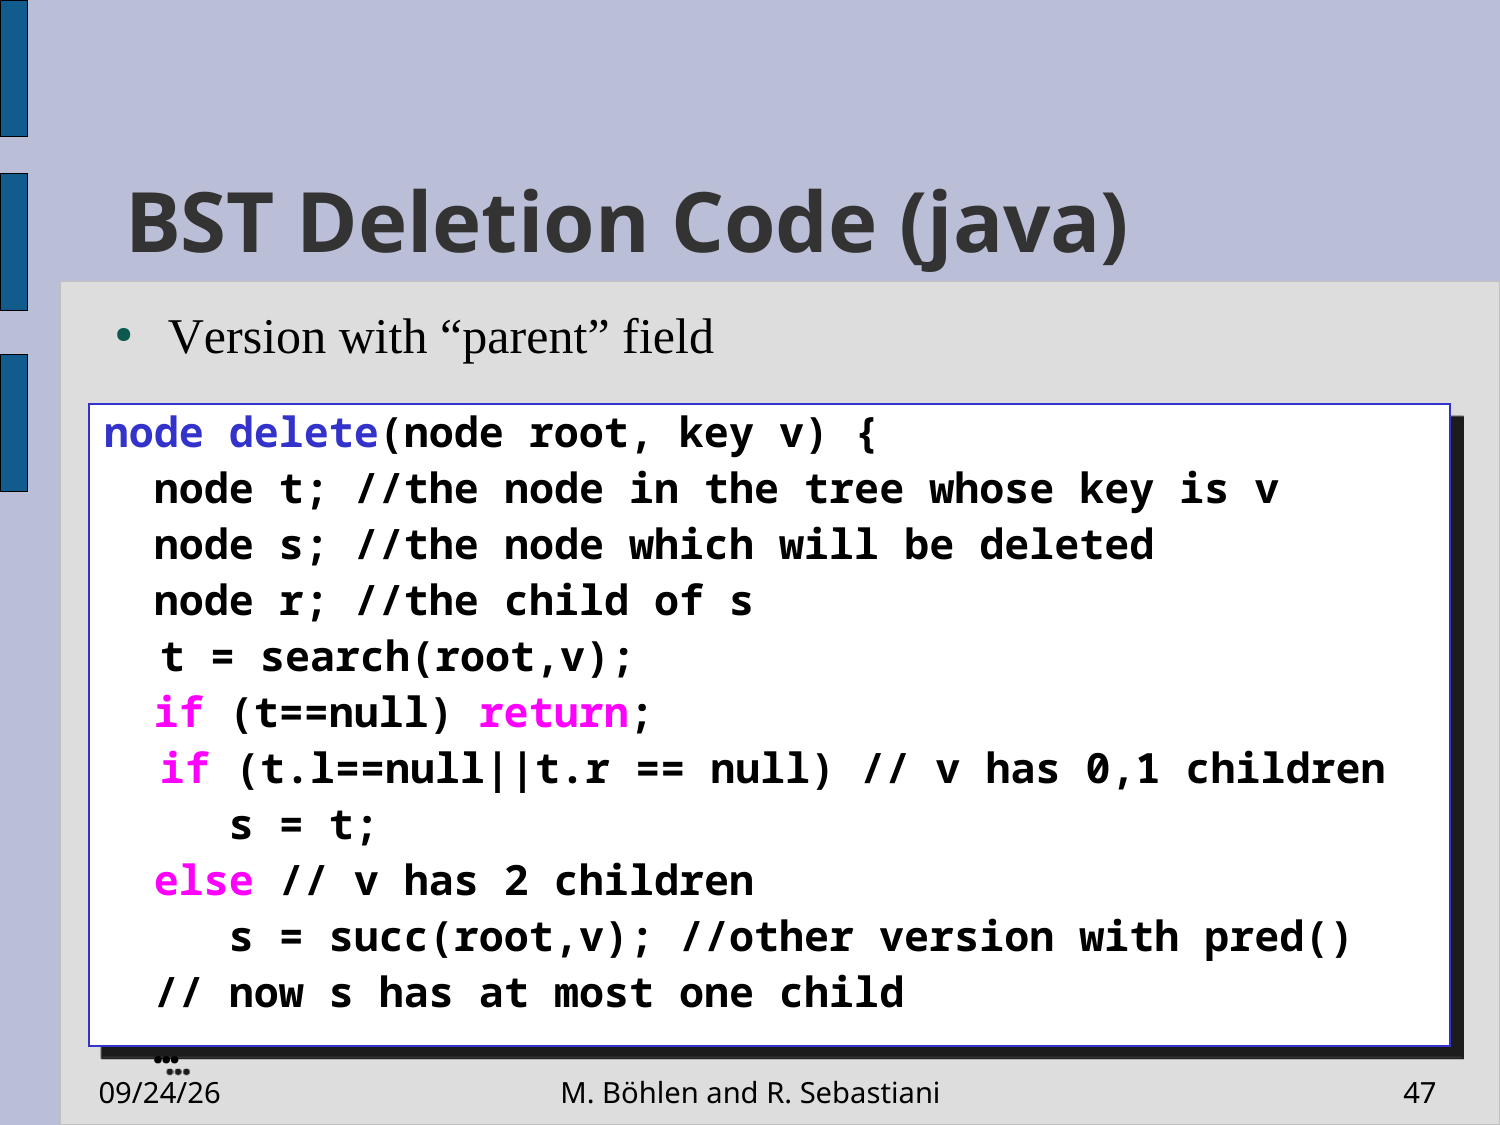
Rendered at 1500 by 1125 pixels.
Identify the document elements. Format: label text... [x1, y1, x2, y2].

text_box node delete(node root, key v) { node t; //the node in the tree whose key is v node s; //the node which will be deleted node r; //the child of s t = search(root,v); if (t==null) return; if (t.l==null||t.r == null) // v has 0,1 children s = t; else // v has 2 children s = succ(root,v); //other version with pred() // now s has at most one child … [88, 403, 1450, 1046]
text_box Version with “parent” field [82, 306, 1192, 429]
title BST Deletion Code (java) [110, 81, 1392, 286]
